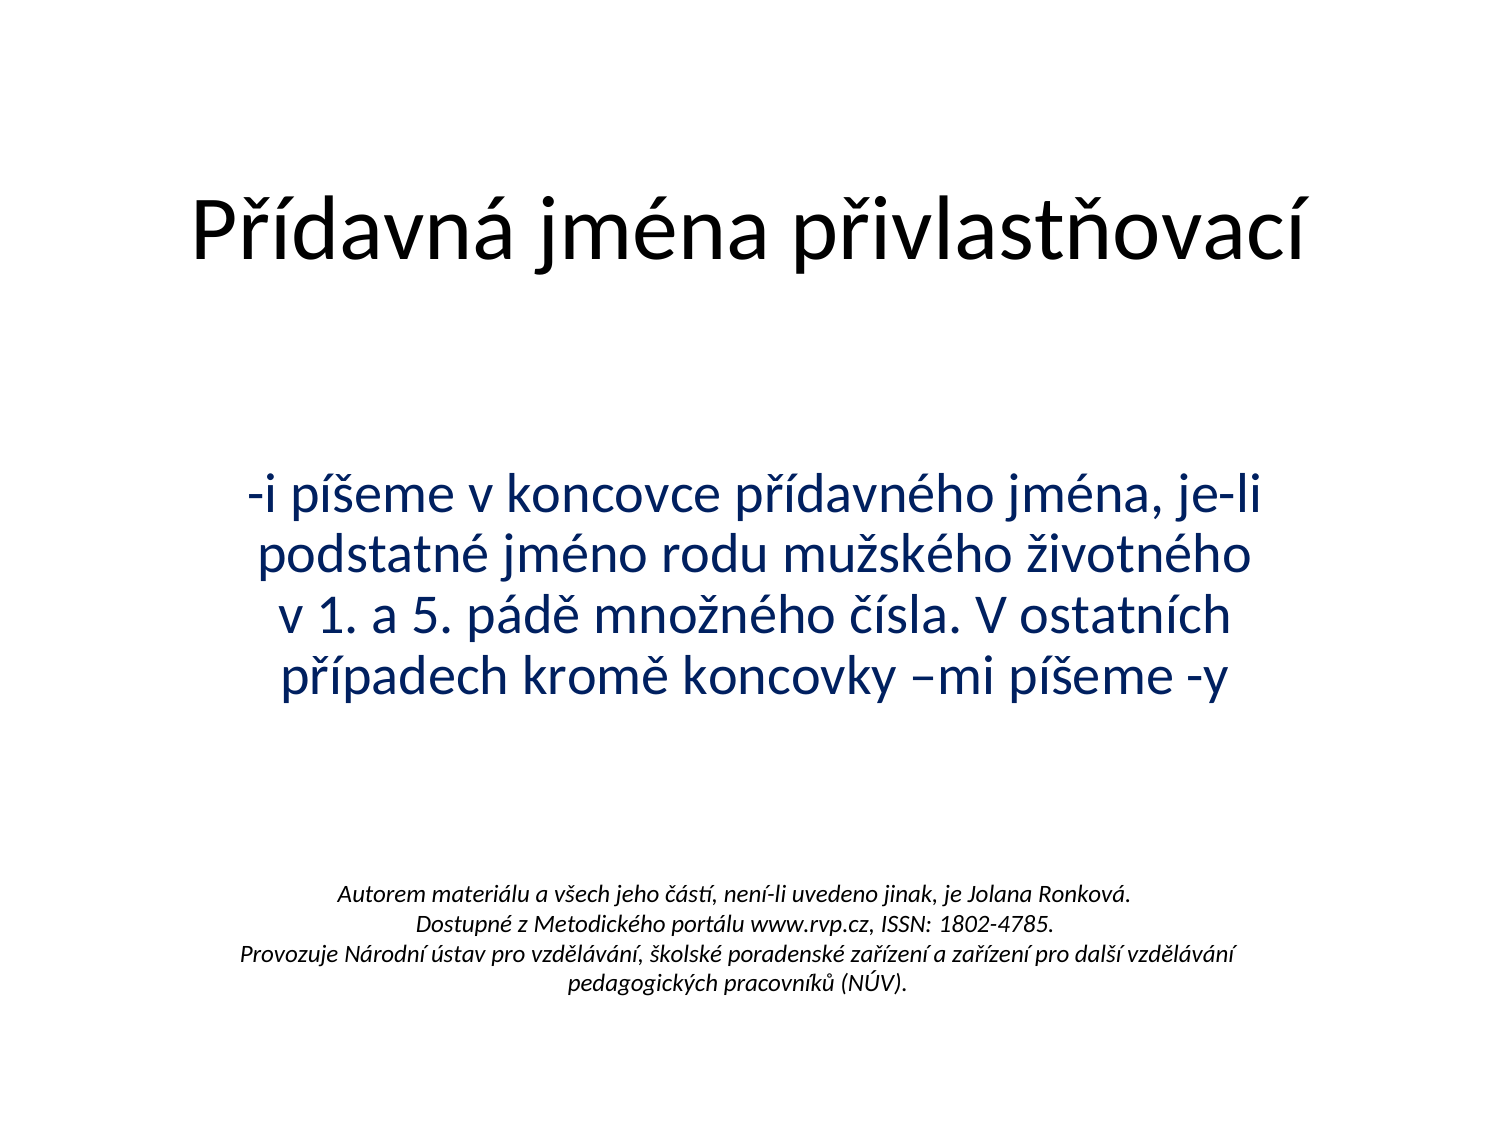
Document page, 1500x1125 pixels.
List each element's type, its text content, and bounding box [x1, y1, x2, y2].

text_box -i píšeme v koncovce přídavného jména, je-li podstatné jméno rodu mužského životného v 1. a 5. pádě množného čísla. V ostatních případech kromě koncovky –mi píšeme -y [230, 456, 1281, 744]
text_box Autorem materiálu a všech jeho částí, není-li uvedeno jinak, je Jolana Ronková. Dostupné z Metodického portálu www.rvp.cz, ISSN: 1802-4785. Provozuje Národní ústav pro vzdělávání, školské poradenské zařízení a zařízení pro další vzdělávání pedagogických pracovníků (NÚV). [171, 869, 1306, 1005]
title Přídavná jména přivlastňovací [112, 101, 1388, 344]
